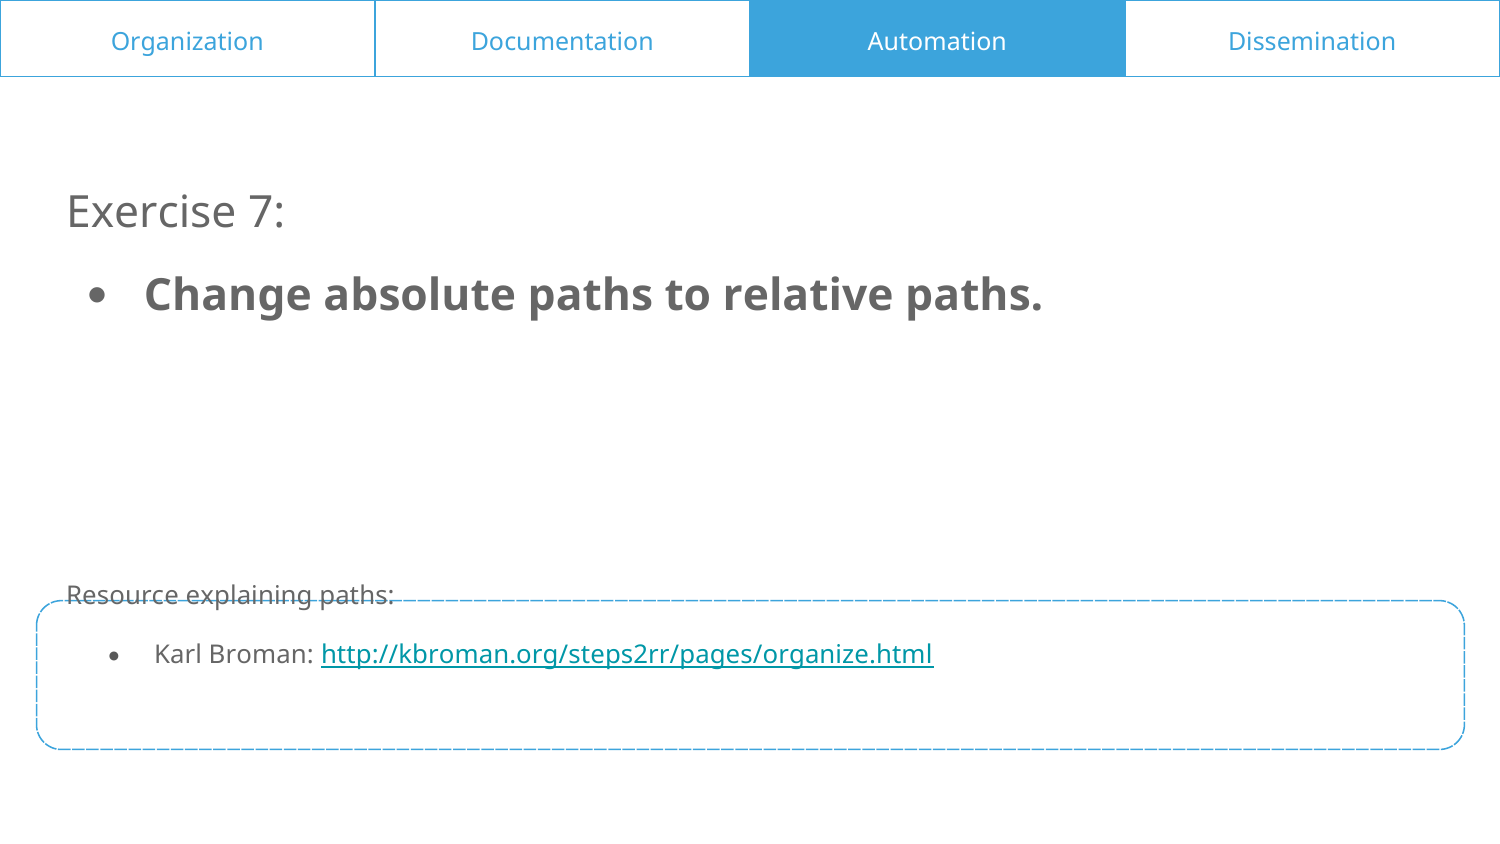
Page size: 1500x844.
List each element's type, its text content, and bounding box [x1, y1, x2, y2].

text_box Documentation [375, 0, 749, 77]
text_box Organization [0, 0, 374, 77]
text_box Dissemination [1125, 0, 1500, 77]
text_box Automation [750, 0, 1124, 77]
list Exercise 7: Change absolute paths to relative paths. Resource explaining paths: Karl Broman: http://kbroman.org/steps2rr/pages/organize.html [51, 159, 1479, 750]
